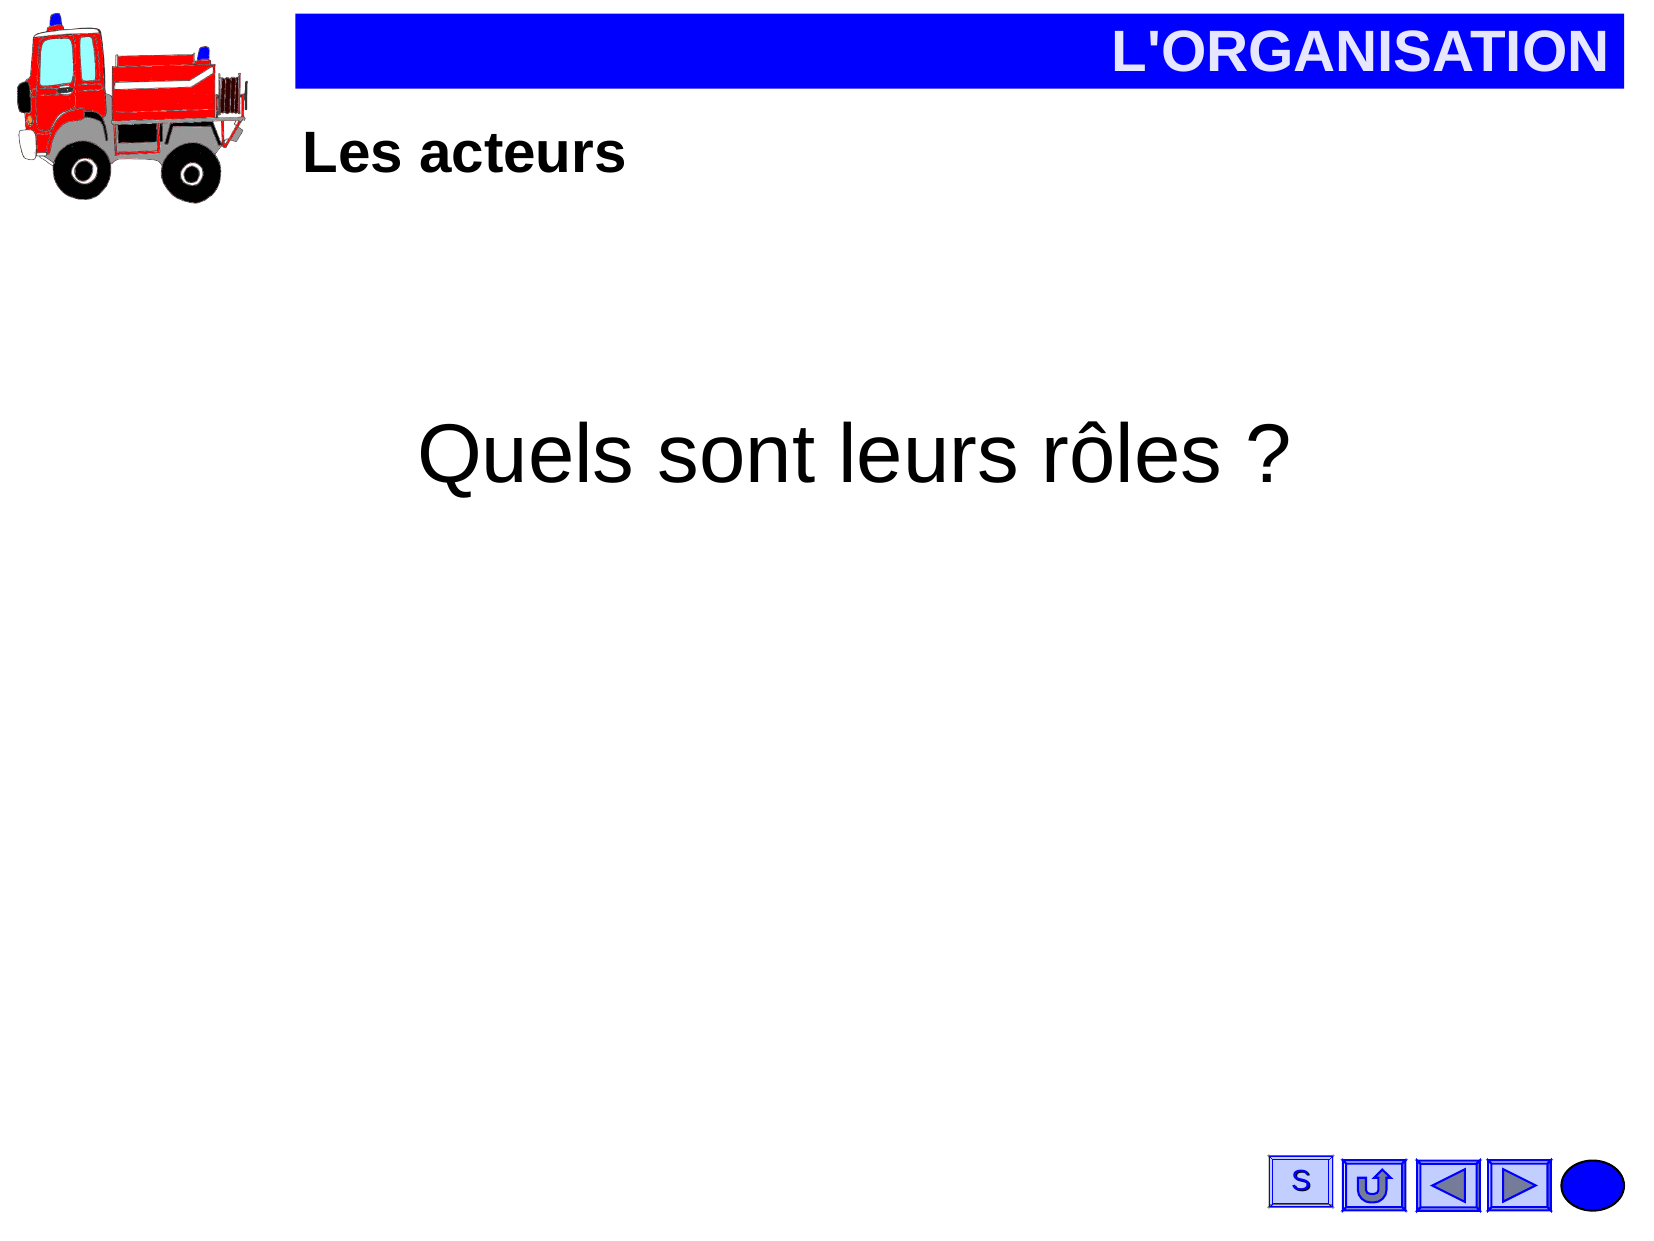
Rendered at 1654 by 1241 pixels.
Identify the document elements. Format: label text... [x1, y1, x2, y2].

text_box L'ORGANISATION [295, 13, 1625, 89]
text_box [1561, 1160, 1625, 1211]
picture [8, 8, 257, 216]
list Quels sont leurs rôles ? [189, 400, 1465, 842]
text_box Les acteurs [287, 112, 643, 193]
